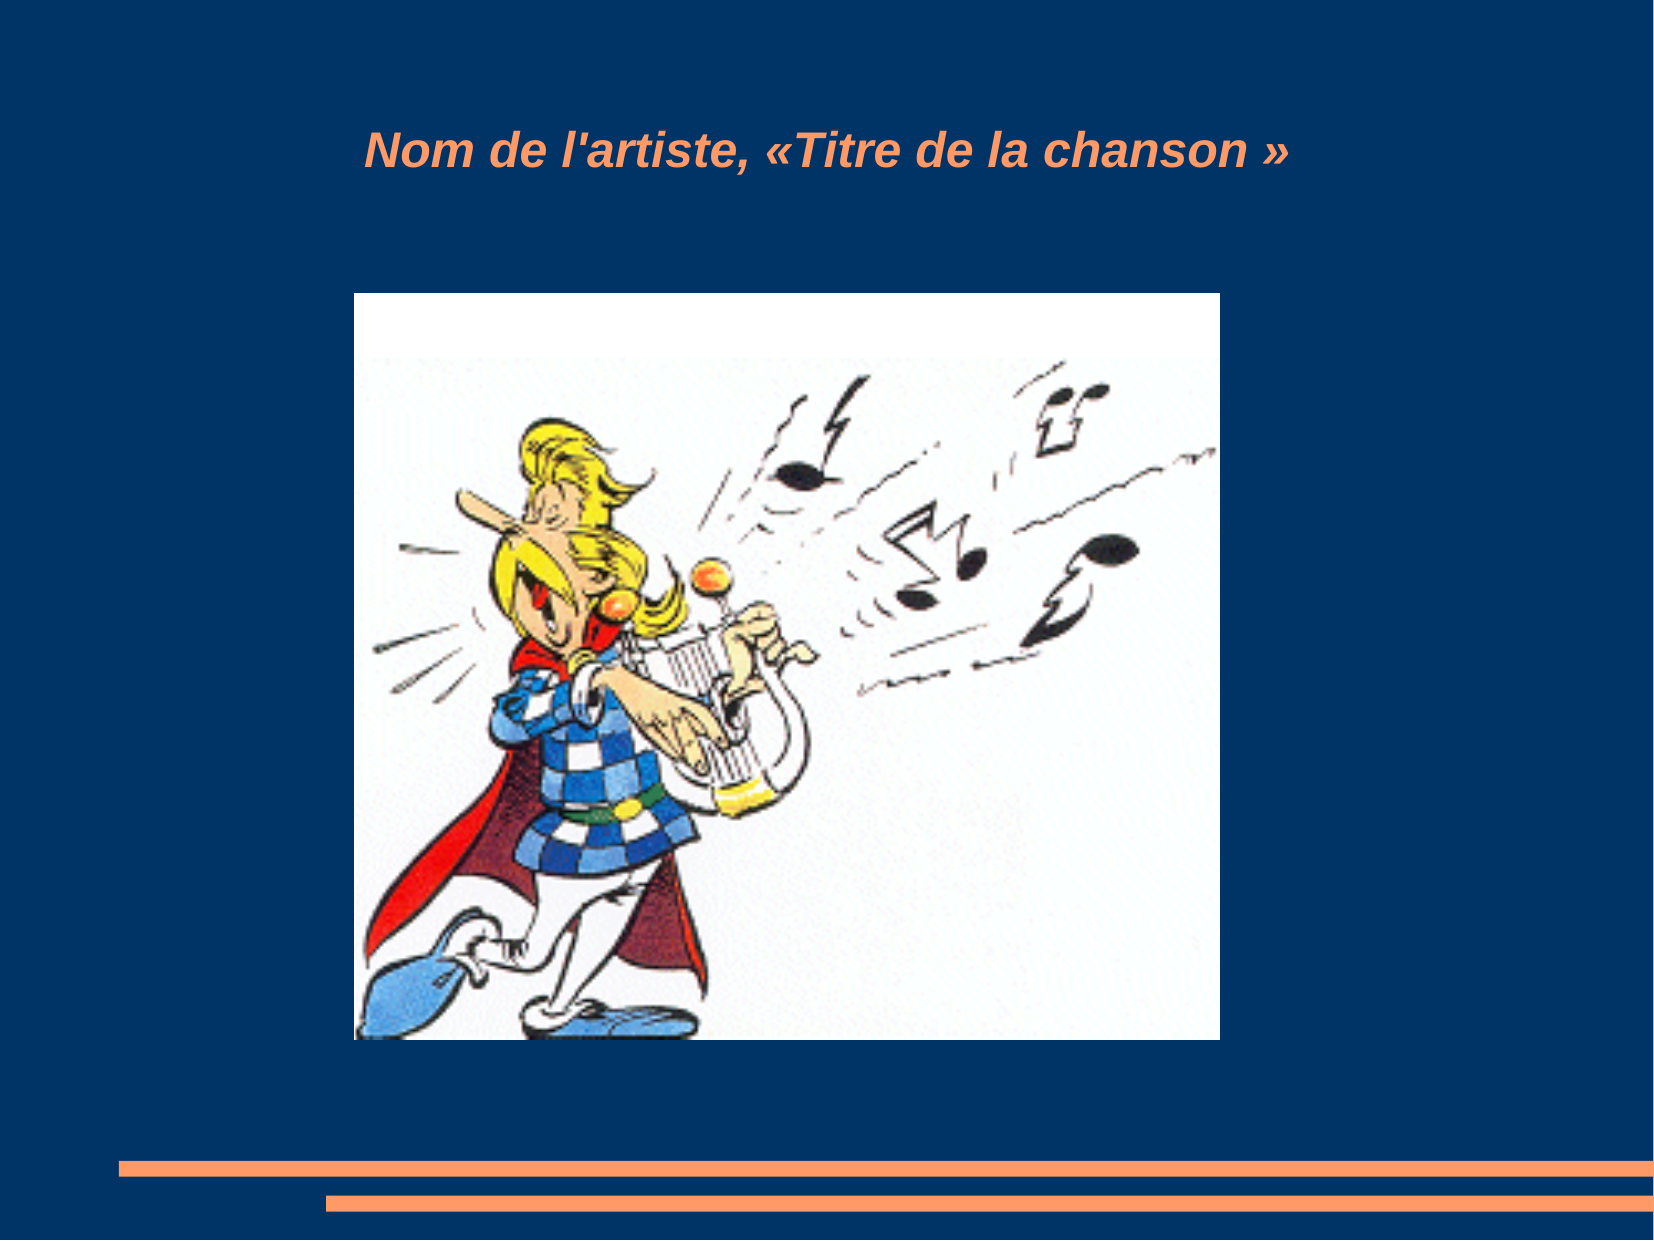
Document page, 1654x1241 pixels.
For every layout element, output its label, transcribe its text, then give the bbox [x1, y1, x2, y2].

title Nom de l'artiste, «Titre de la chanson » [121, 46, 1534, 254]
picture [354, 293, 1220, 1040]
